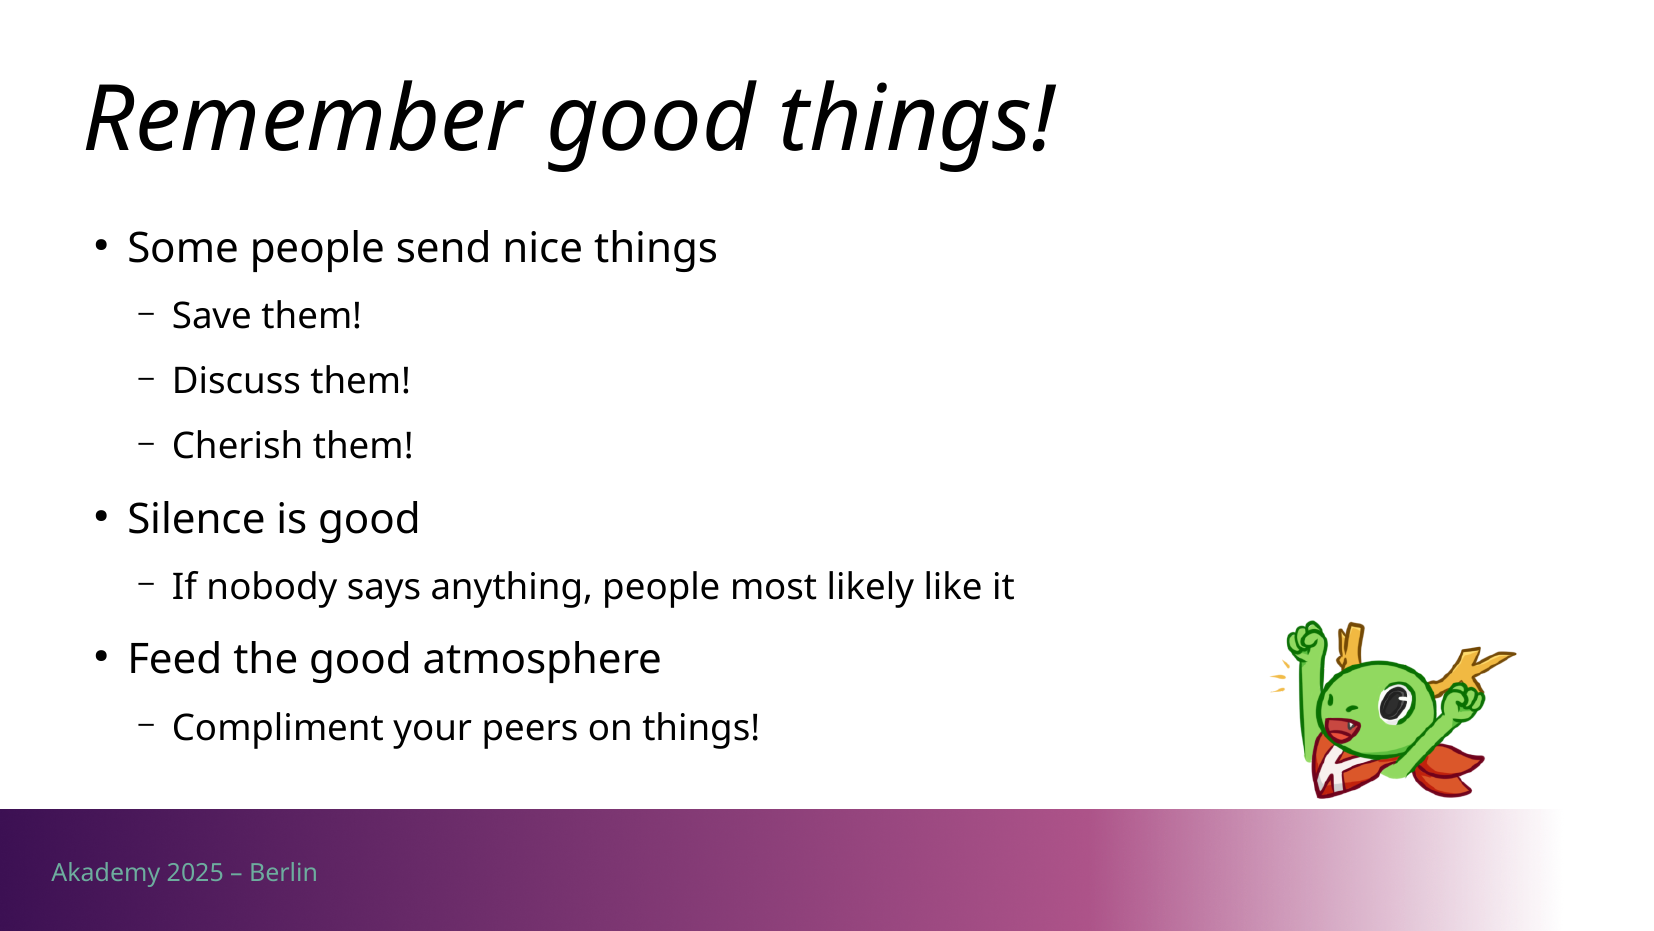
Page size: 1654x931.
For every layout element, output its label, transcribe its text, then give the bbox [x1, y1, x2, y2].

list Some people send nice things Save them! Discuss them! Cherish them! Silence is good If nobody says anything, people most likely like it Feed the good atmosphere Compliment your peers on things! [82, 217, 1571, 758]
picture [0, 809, 1654, 931]
picture [1269, 620, 1517, 799]
title Remember good things! [82, 37, 1571, 193]
